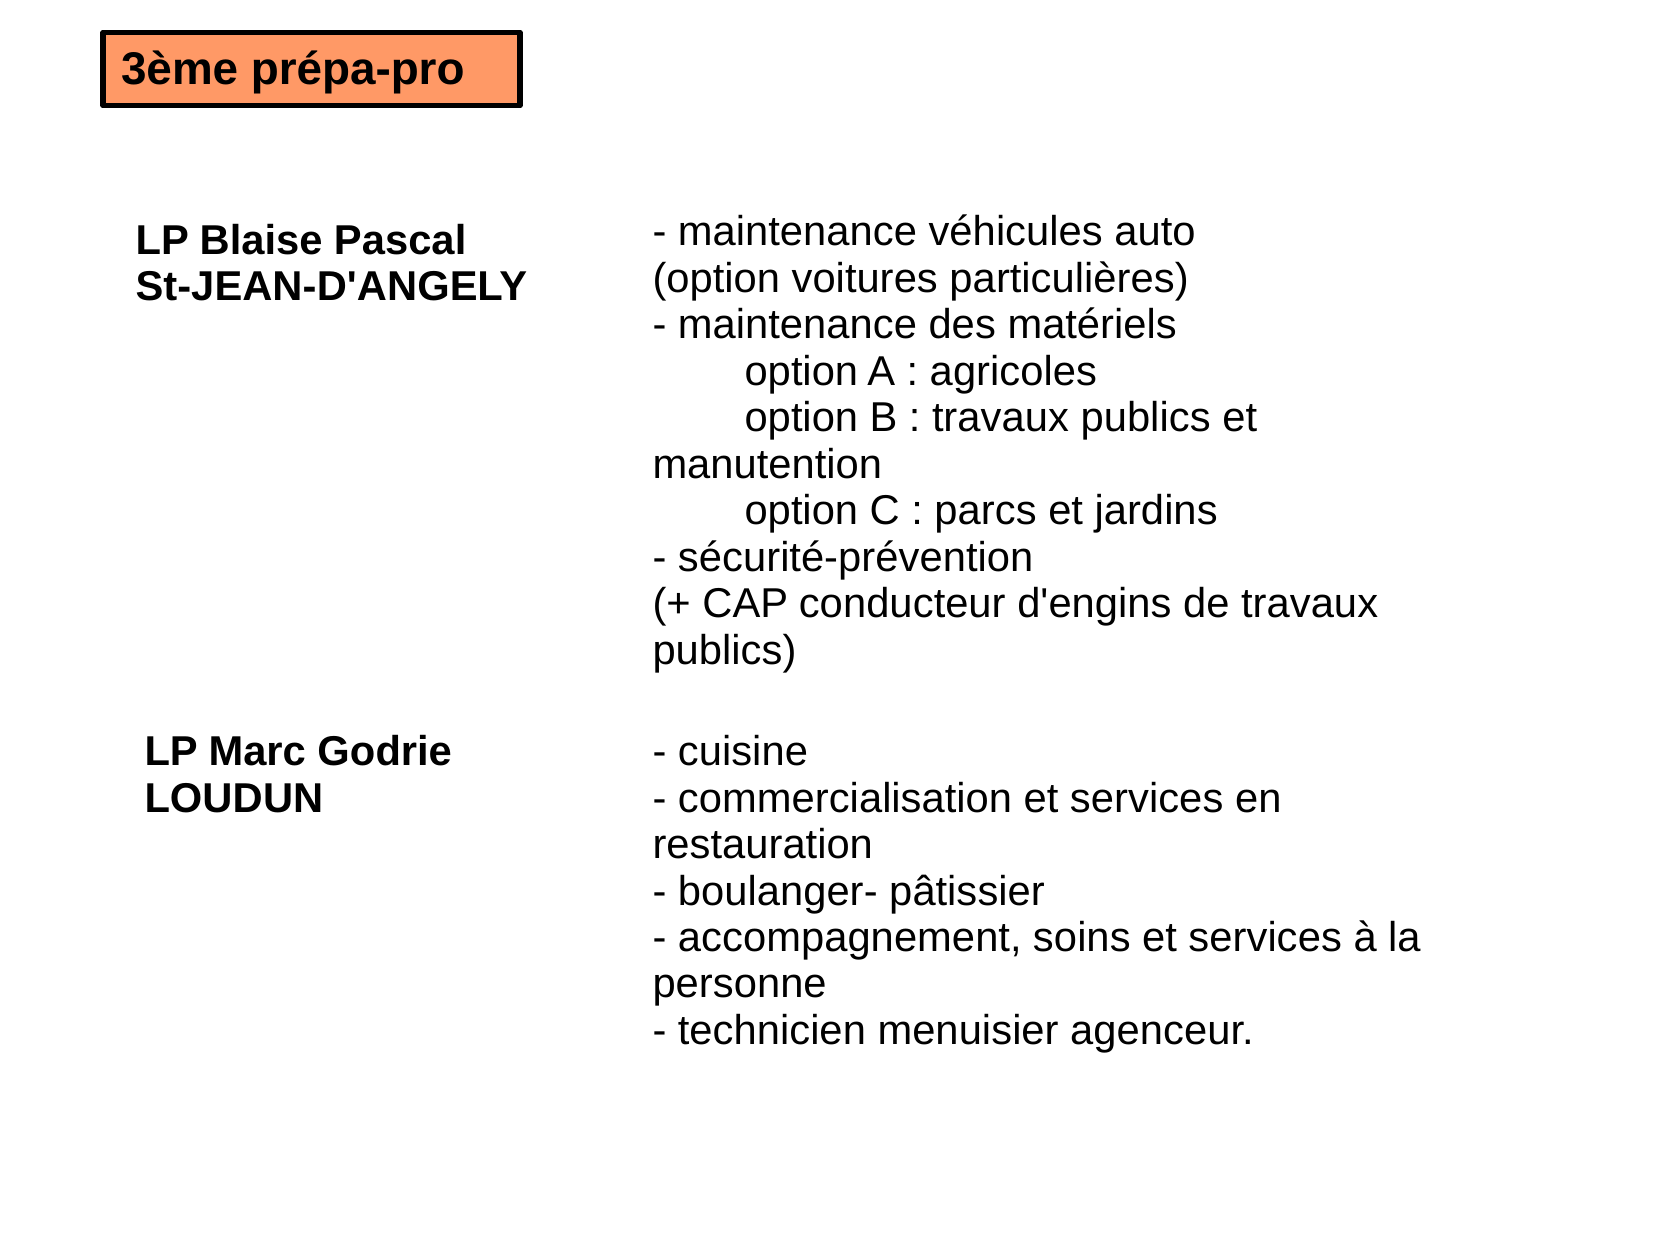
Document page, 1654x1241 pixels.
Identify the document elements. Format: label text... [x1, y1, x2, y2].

text_box 3ème prépa-pro [103, 32, 520, 106]
text_box - cuisine - commercialisation et services en restauration - boulanger- pâtissier - accompagnement, soins et services à la personne - technicien menuisier agenceur. [637, 720, 1524, 1063]
text_box LP Blaise Pascal St-JEAN-D'ANGELY [120, 209, 558, 319]
text_box - maintenance véhicules auto (option voitures particulières) - maintenance des matériels option A : agricoles option B : travaux publics et manutention option C : parcs et jardins - sécurité-prévention (+ CAP conducteur d'engins de travaux publics) [637, 200, 1501, 684]
text_box LP Marc Godrie LOUDUN [129, 720, 520, 831]
